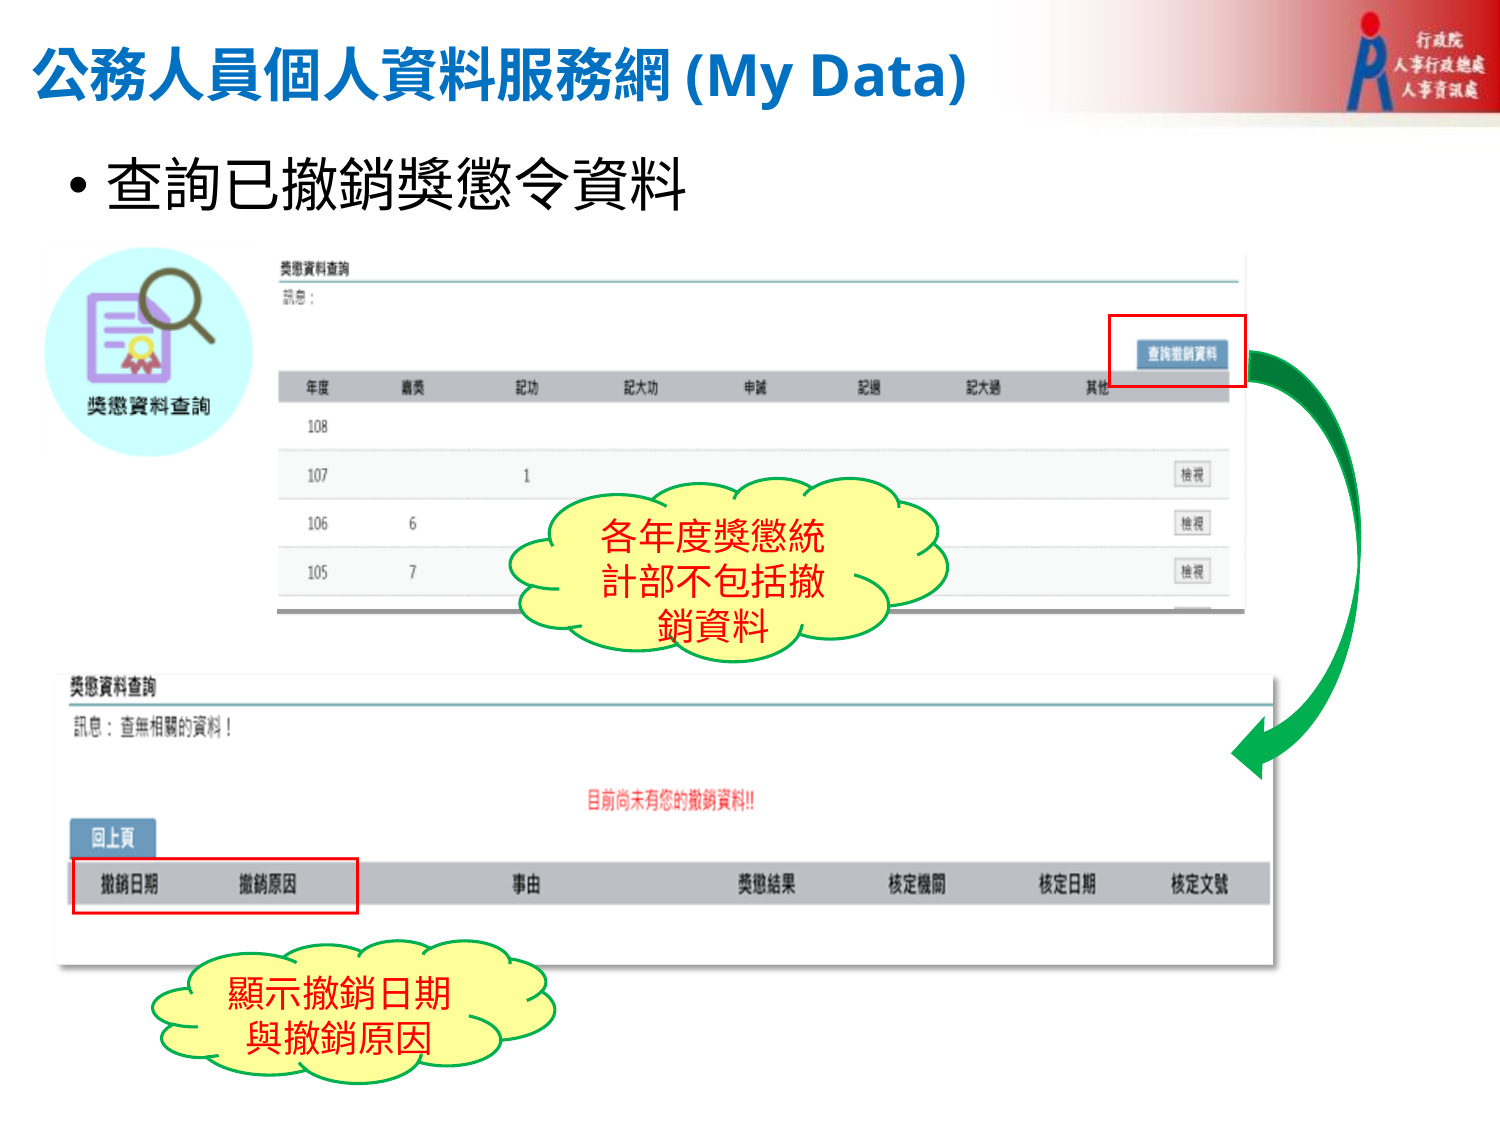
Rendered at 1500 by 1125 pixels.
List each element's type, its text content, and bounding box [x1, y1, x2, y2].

text_box 公務人員個人資料服務網(My Data) [16, 19, 1442, 138]
text_box [1232, 351, 1360, 778]
text_box 顯示撤銷日期與撤銷原因 [152, 940, 555, 1084]
picture [50, 0, 1500, 1125]
text_box 各年度獎懲統計部不包括撤銷資料 [510, 478, 948, 662]
picture [41, 243, 260, 460]
list 查詢已撤銷獎懲令資料 [53, 148, 1347, 244]
